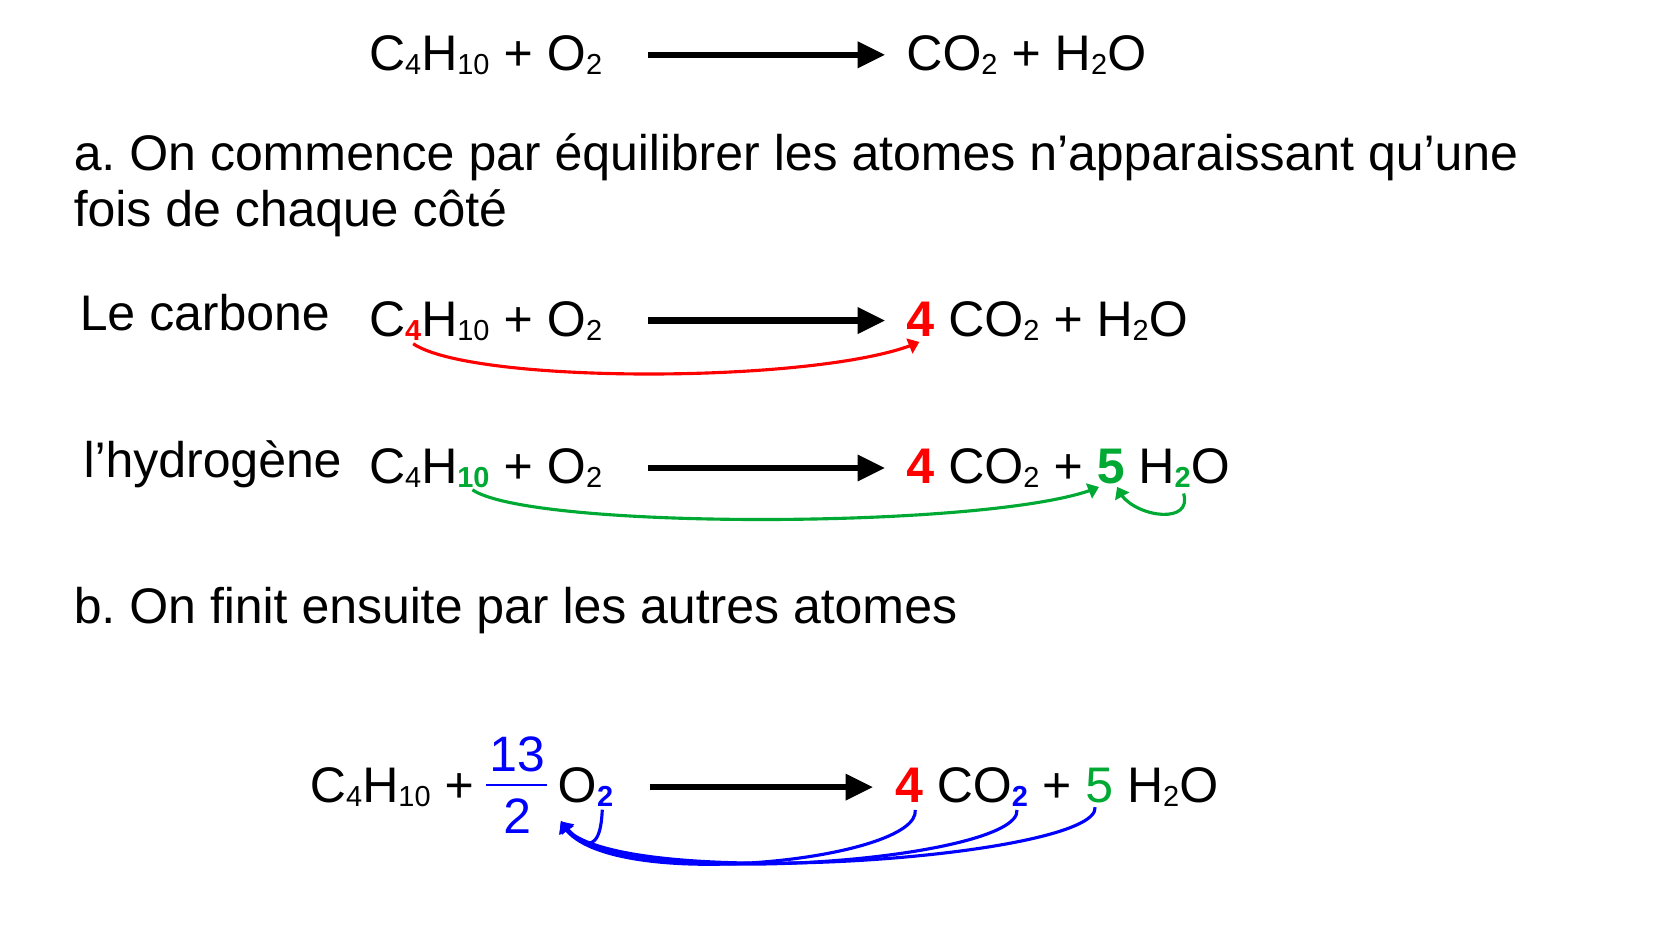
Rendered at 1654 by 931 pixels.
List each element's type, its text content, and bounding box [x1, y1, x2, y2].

text_box 4 CO2 + H2O [891, 283, 1203, 355]
text_box l’hydrogène [68, 425, 357, 496]
text_box a. On commence par équilibrer les atomes n’apparaissant qu’une fois de chaque côté [59, 118, 1595, 245]
text_box C4H10 + O2 [354, 283, 618, 355]
chart [478, 726, 556, 845]
text_box 4 CO2 + 5 H2O [880, 750, 1265, 821]
text_box C4H10 + O2 [354, 17, 618, 89]
text_box C4H10 + O2 [295, 750, 650, 877]
text_box b. On finit ensuite par les autres atomes [59, 570, 1595, 660]
text_box 4 CO2 + 5 H2O [891, 431, 1245, 502]
text_box CO2 + H2O [891, 18, 1162, 89]
text_box Le carbone [64, 277, 345, 349]
text_box C4H10 + O2 [354, 431, 618, 502]
